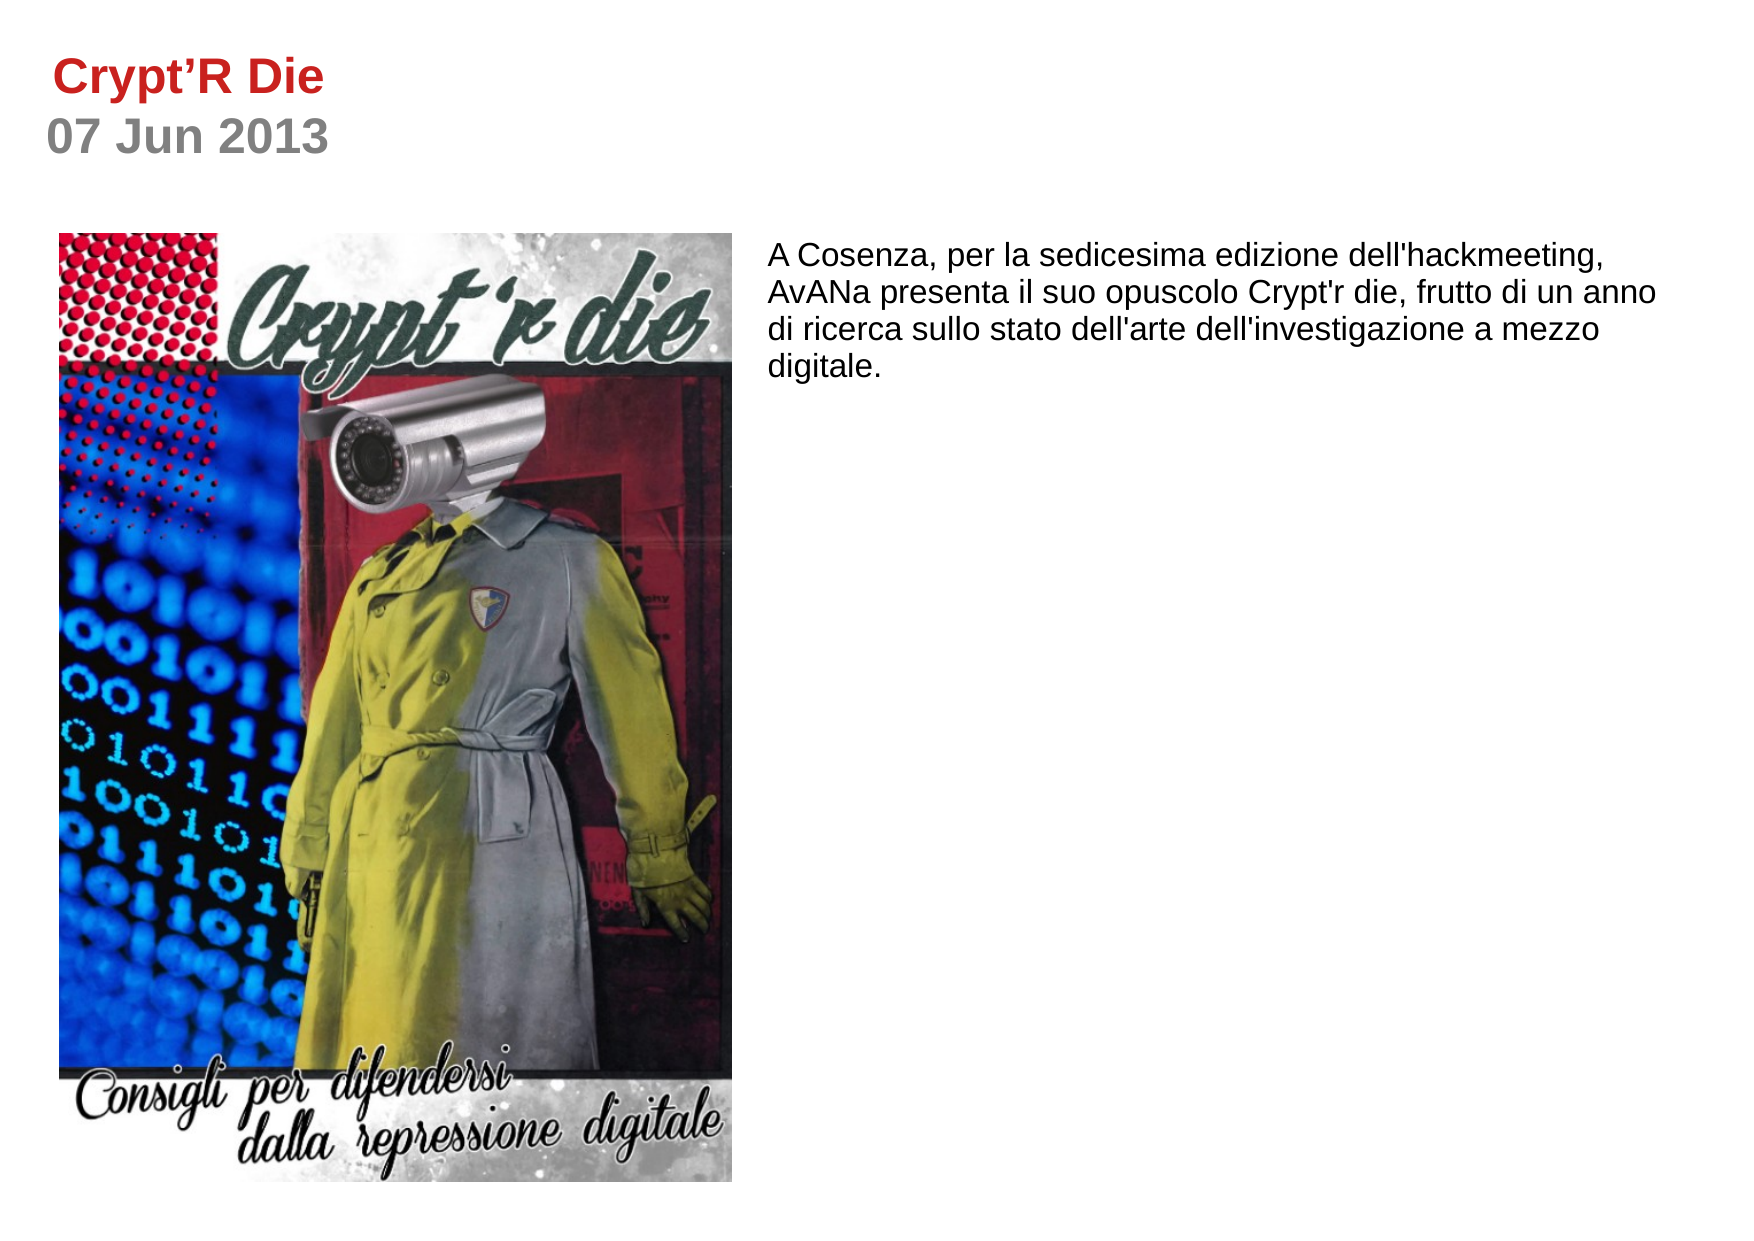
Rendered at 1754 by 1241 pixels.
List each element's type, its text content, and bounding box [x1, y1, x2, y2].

title Crypt’R Die [52, 39, 1713, 114]
subtitle A Cosenza, per la sedicesima edizione dell'hackmeeting, AvANa presenta il suo opuscolo Crypt'r die, frutto di un anno di ricerca sullo stato dell'arte dell'investigazione a mezzo digitale. [767, 236, 1692, 1182]
picture [59, 233, 732, 1182]
text_box 07 Jun 2013 [31, 101, 768, 178]
